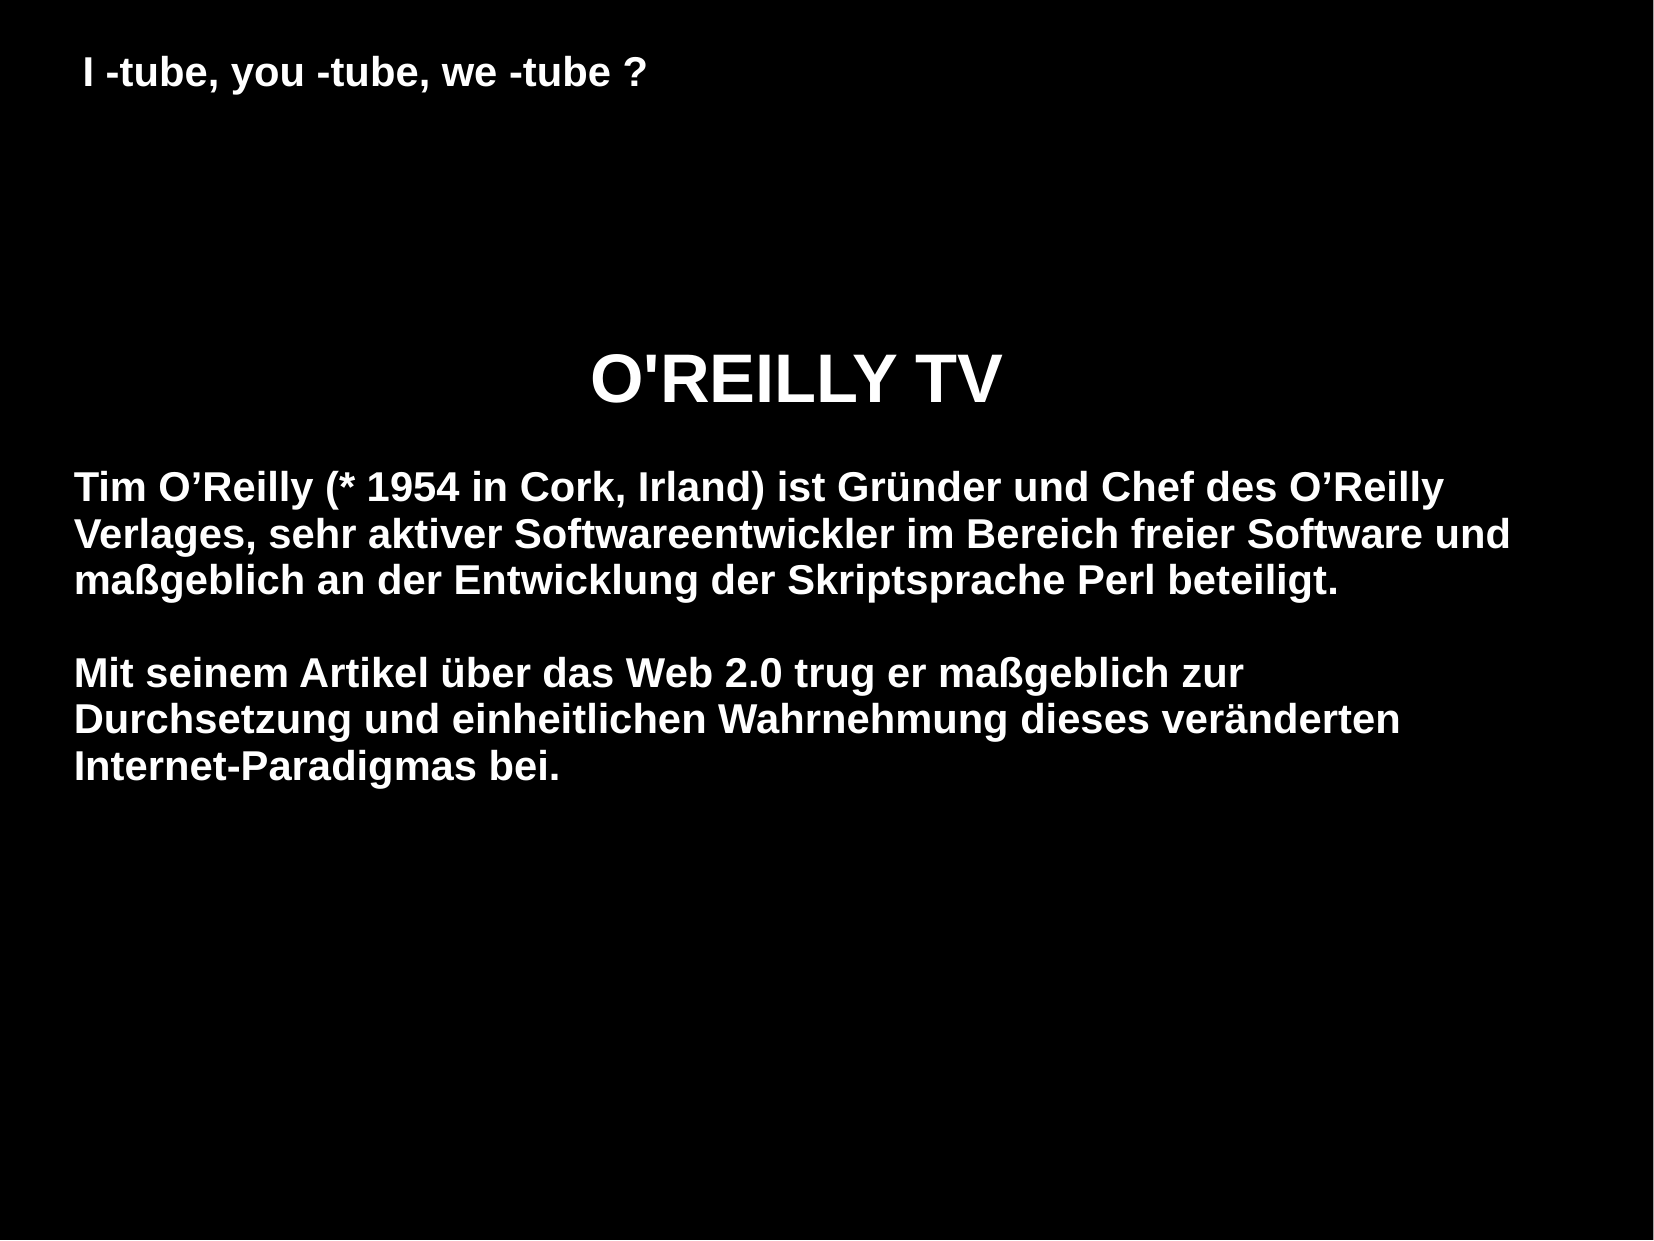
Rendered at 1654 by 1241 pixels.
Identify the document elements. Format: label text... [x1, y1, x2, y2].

title I -tube, you -tube, we -tube ? [82, 31, 1571, 275]
text_box O'REILLY TV Tim O’Reilly (* 1954 in Cork, Irland) ist Gründer und Chef des O’Reilly Verlages, sehr aktiver Softwareentwickler im Bereich freier Software und maßgeblich an der Entwicklung der Skriptsprache Perl beteiligt. Mit seinem Artikel über das Web 2.0 trug er maßgeblich zur Durchsetzung und einheitlichen Wahrnehmung dieses veränderten Internet-Paradigmas bei. [59, 118, 1536, 1078]
